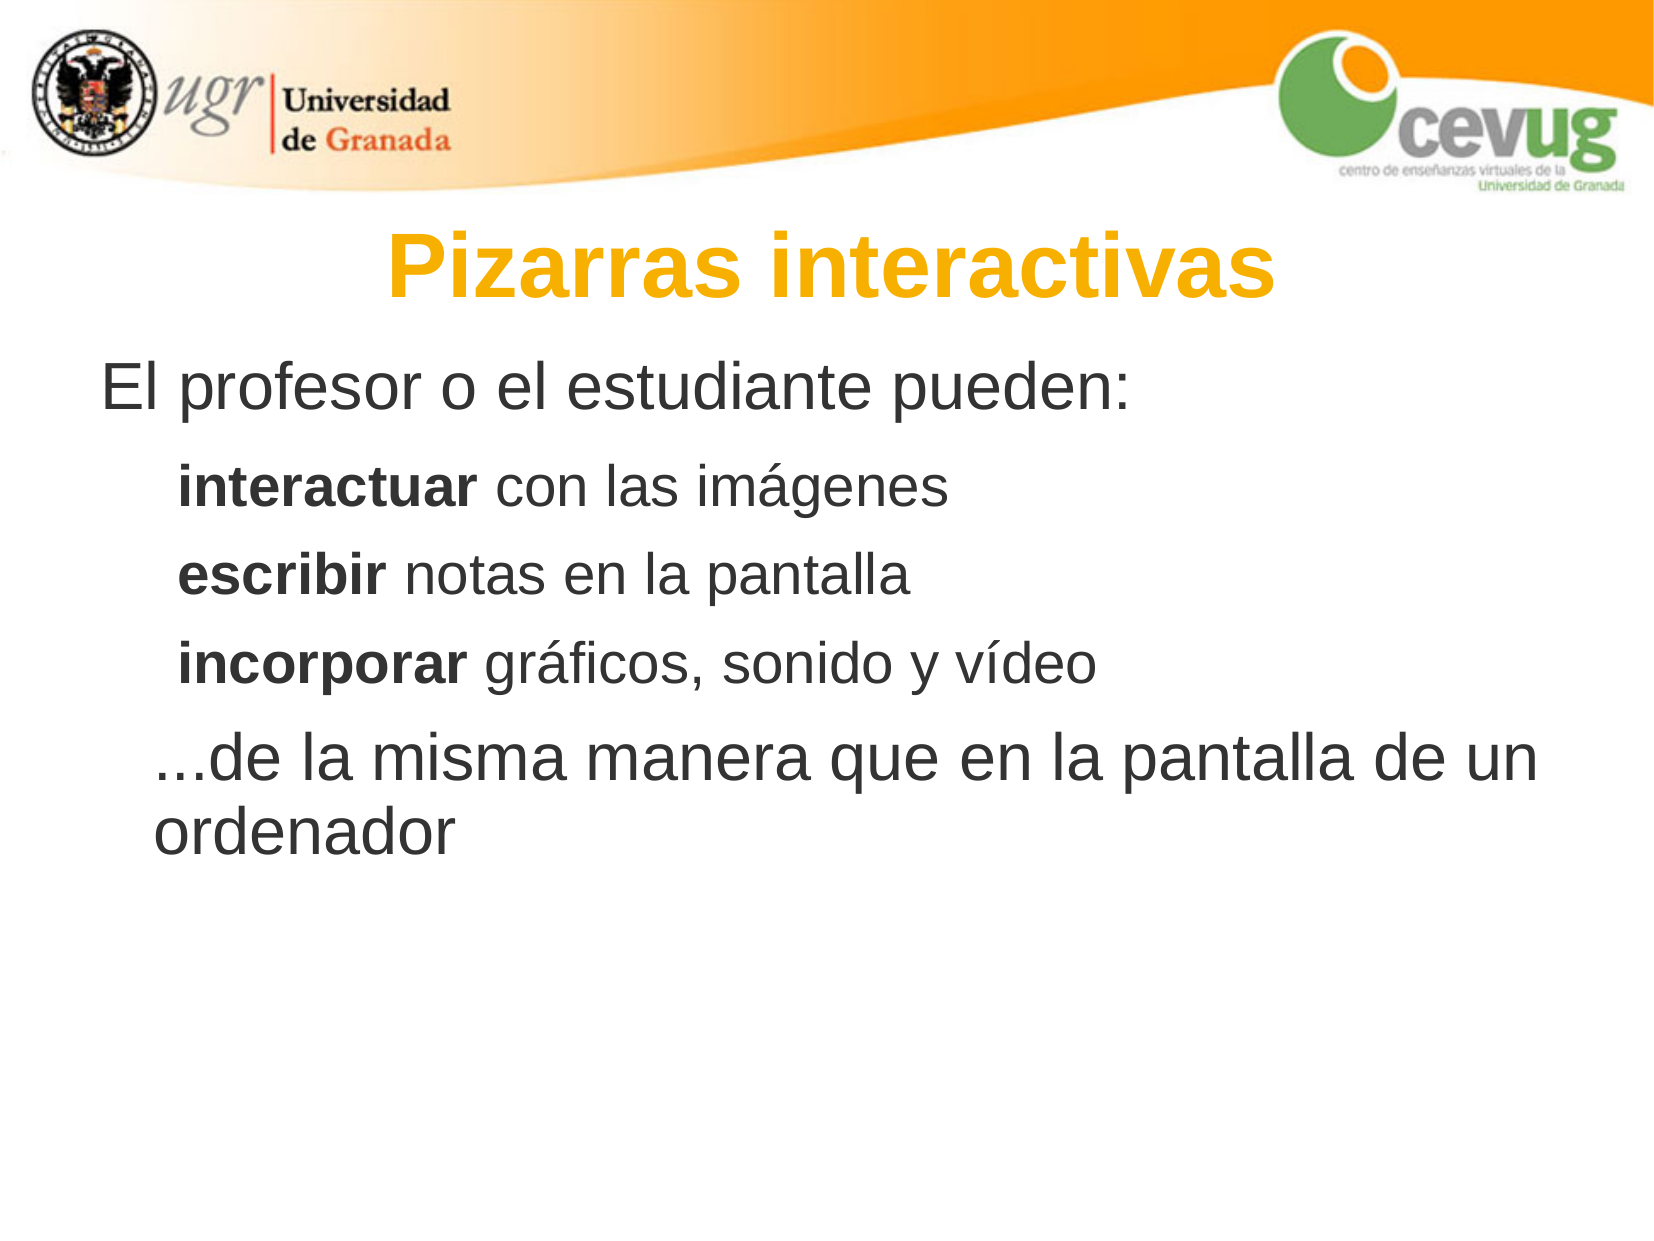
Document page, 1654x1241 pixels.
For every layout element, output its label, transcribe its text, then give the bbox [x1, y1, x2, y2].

list El profesor o el estudiante pueden: interactuar con las imágenes escribir notas en la pantalla incorporar gráficos, sonido y vídeo ...de la misma manera que en la pantalla de un ordenador [82, 349, 1571, 1168]
title Pizarras interactivas [88, 177, 1577, 355]
